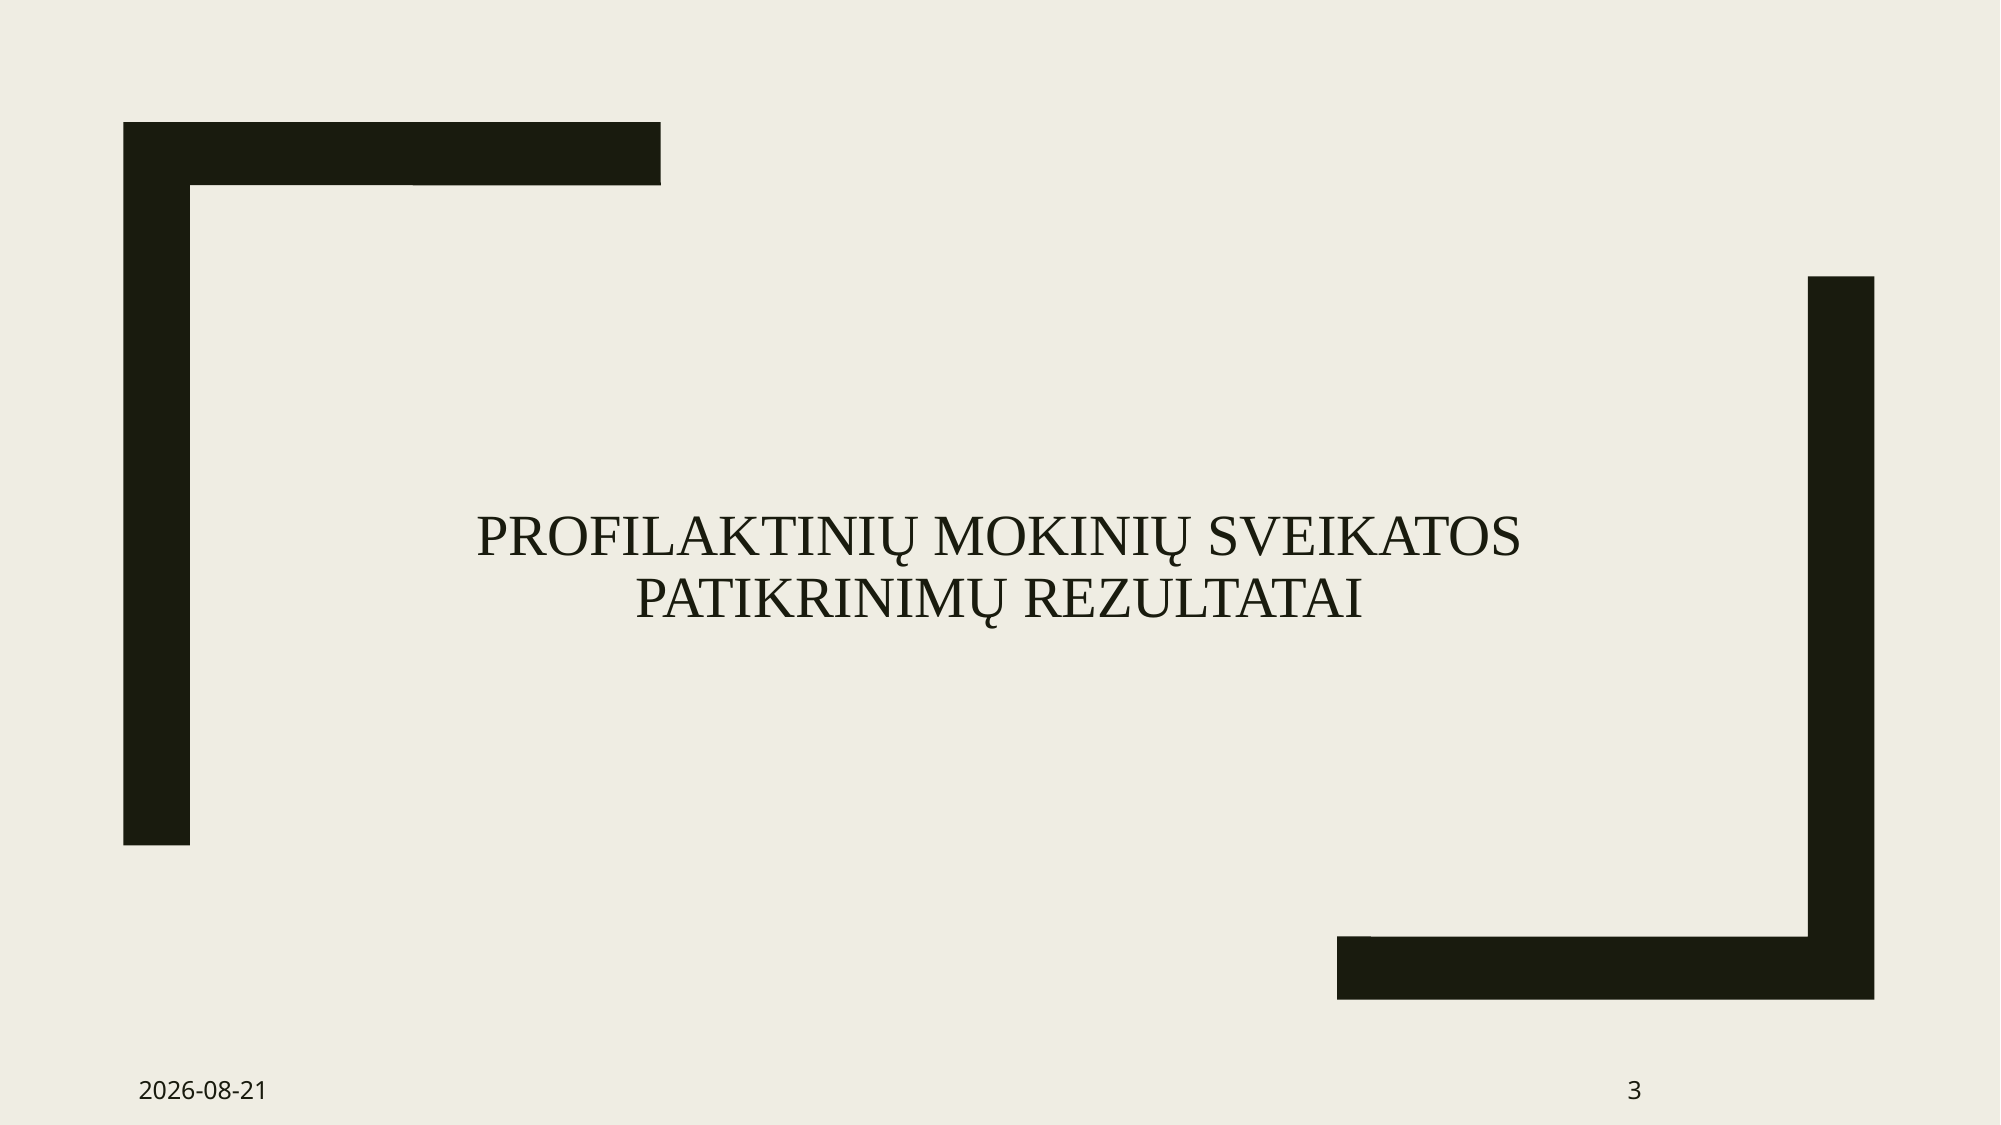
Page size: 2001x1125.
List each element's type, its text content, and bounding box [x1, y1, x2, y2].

title Profilaktinių mokinių sveikatos patikrinimų rezultatai [314, 293, 1686, 638]
text_box [123, 1058, 388, 1125]
text_box [1612, 1058, 1875, 1125]
